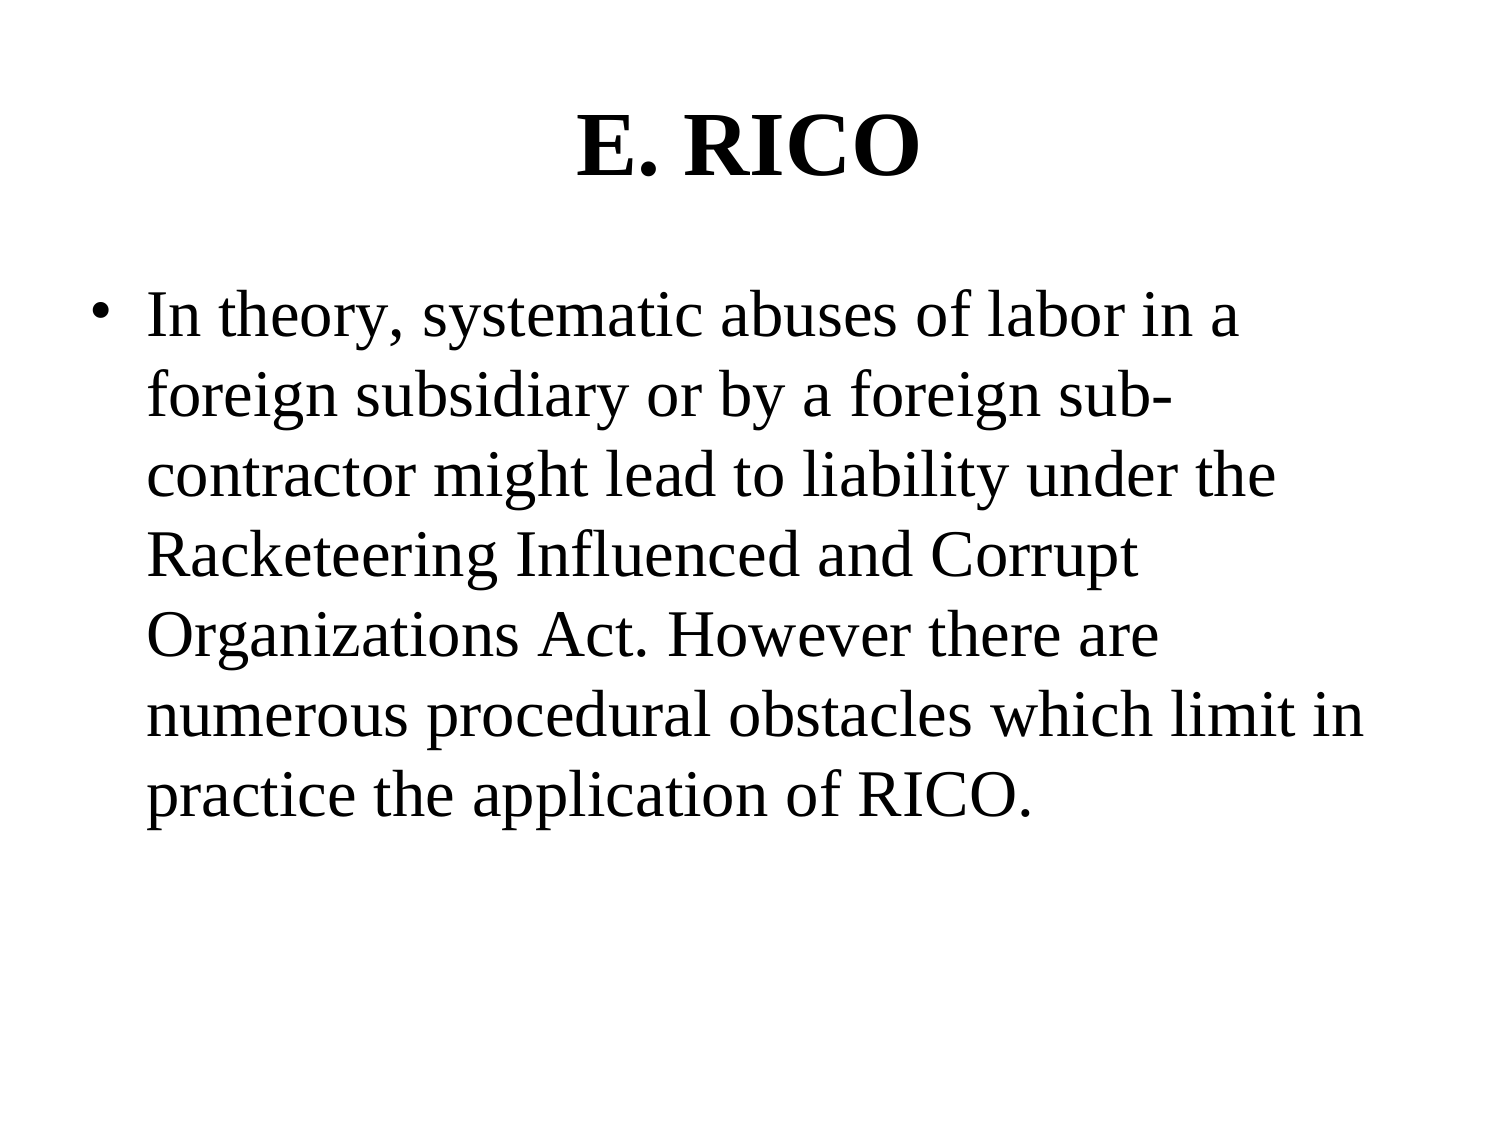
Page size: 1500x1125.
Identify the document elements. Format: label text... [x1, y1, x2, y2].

title E. RICO [75, 45, 1426, 233]
list In theory, systematic abuses of labor in a foreign subsidiary or by a foreign sub-contractor might lead to liability under the Racketeering Influenced and Corrupt Organizations Act. However there are numerous procedural obstacles which limit in practice the application of RICO. [75, 262, 1426, 1005]
